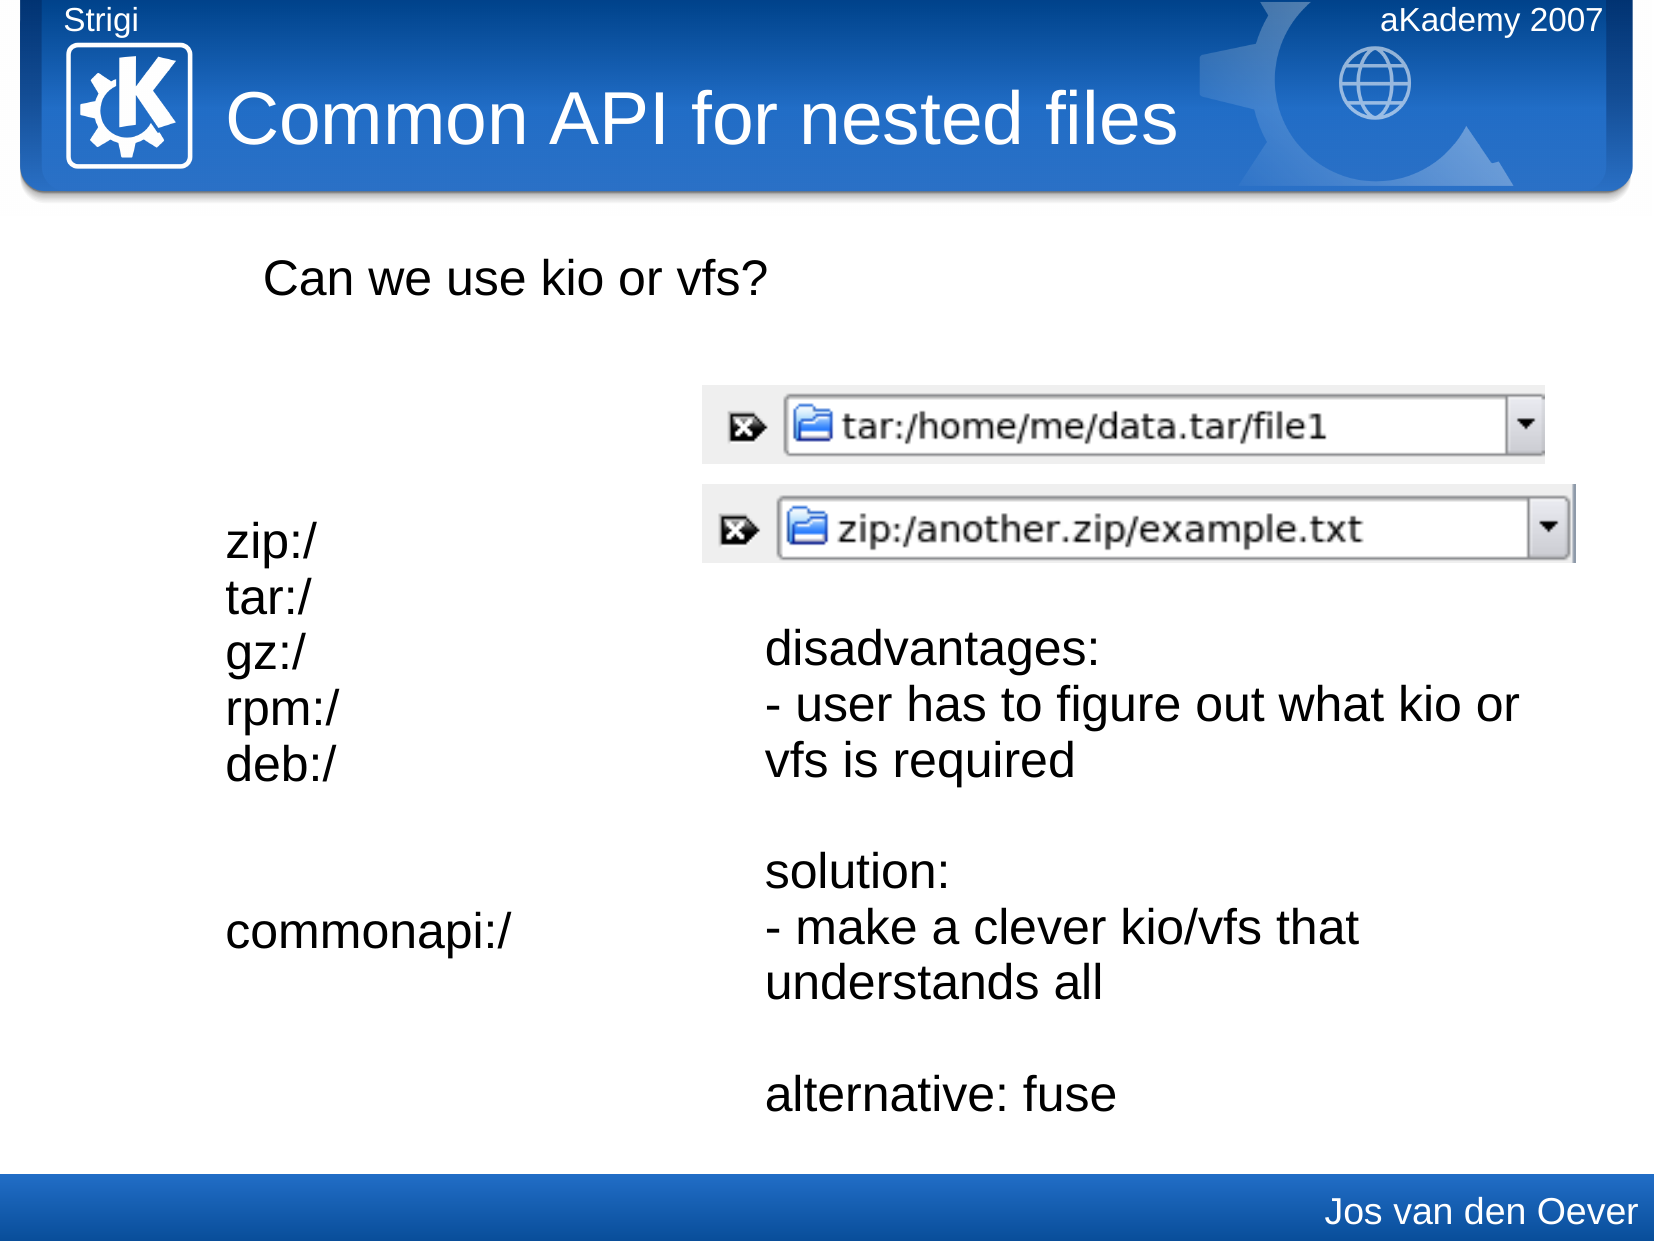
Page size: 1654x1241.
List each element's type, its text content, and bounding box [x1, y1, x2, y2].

title Common API for nested files [225, 56, 1571, 181]
text_box disadvantages: - user has to figure out what kio or vfs is required solution: - make a clever kio/vfs that understands all alternative: fuse [750, 557, 1590, 1155]
text_box Can we use kio or vfs? [248, 187, 1088, 319]
text_box zip:/ tar:/ gz:/ rpm:/ deb:/ commonapi:/ [210, 450, 601, 1126]
picture [702, 484, 1576, 563]
picture [0, 0, 1652, 216]
picture [702, 385, 1545, 464]
